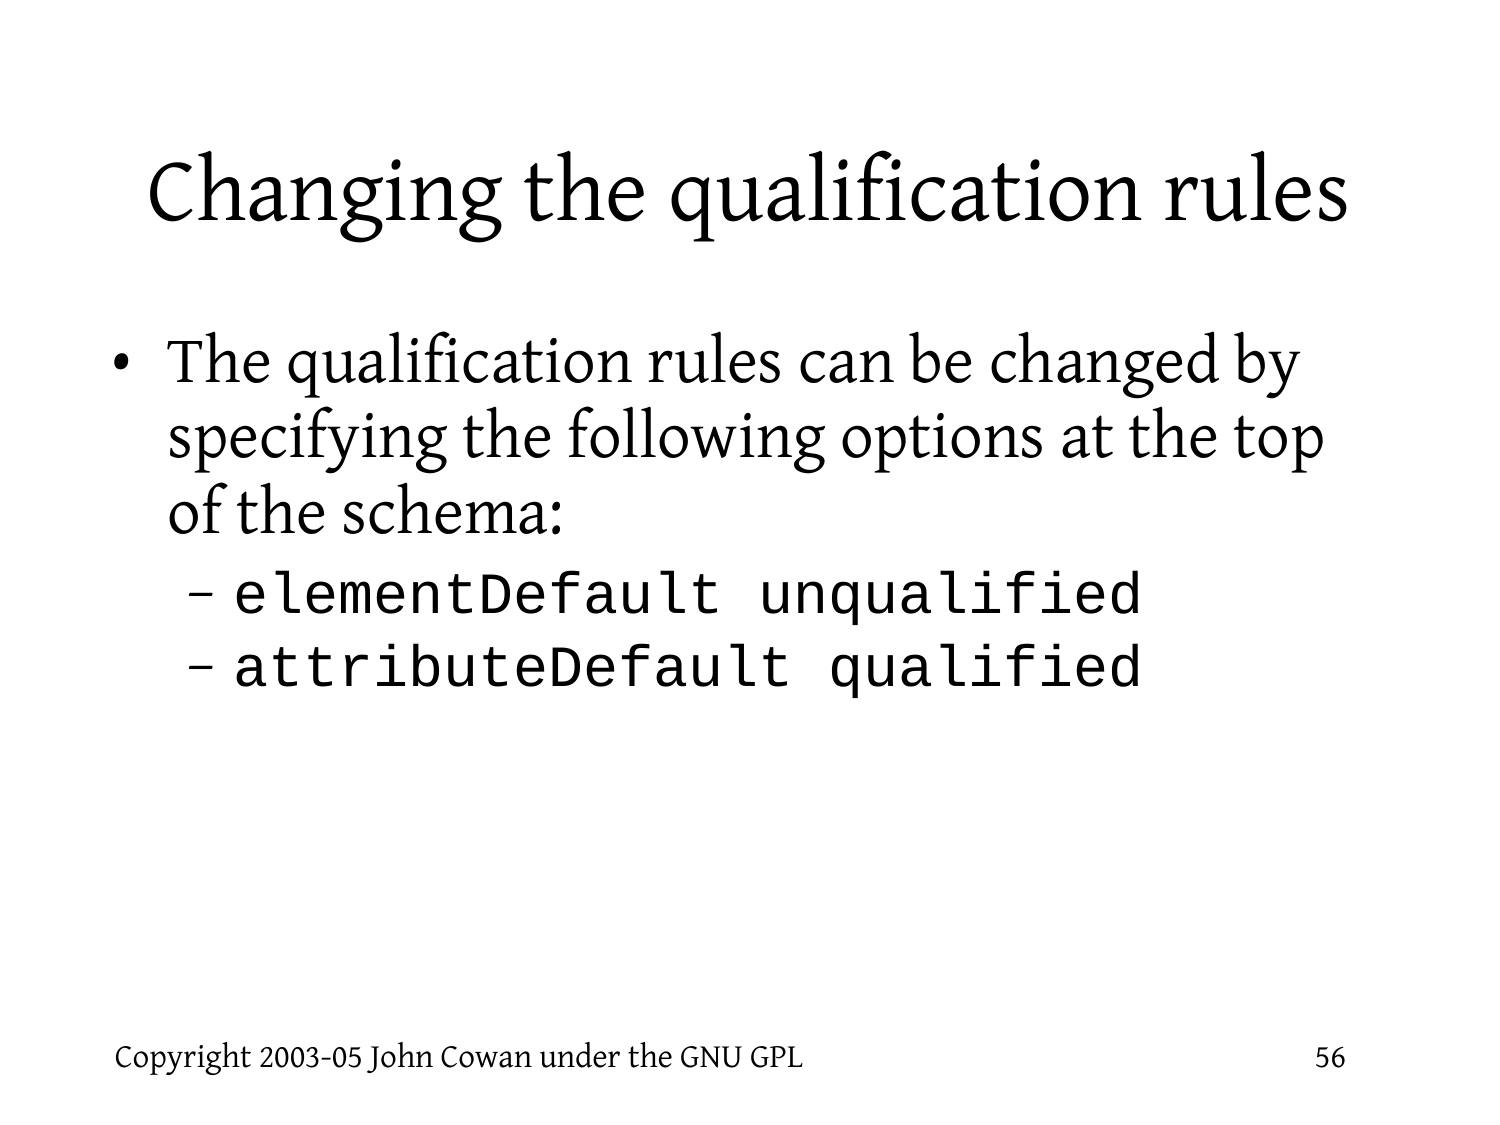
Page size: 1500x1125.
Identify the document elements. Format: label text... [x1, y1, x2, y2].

list The qualification rules can be changed by specifying the following options at the top of the schema: elementDefault unqualified attributeDefault qualified [112, 324, 1387, 1000]
title Changing the qualification rules [112, 62, 1387, 324]
